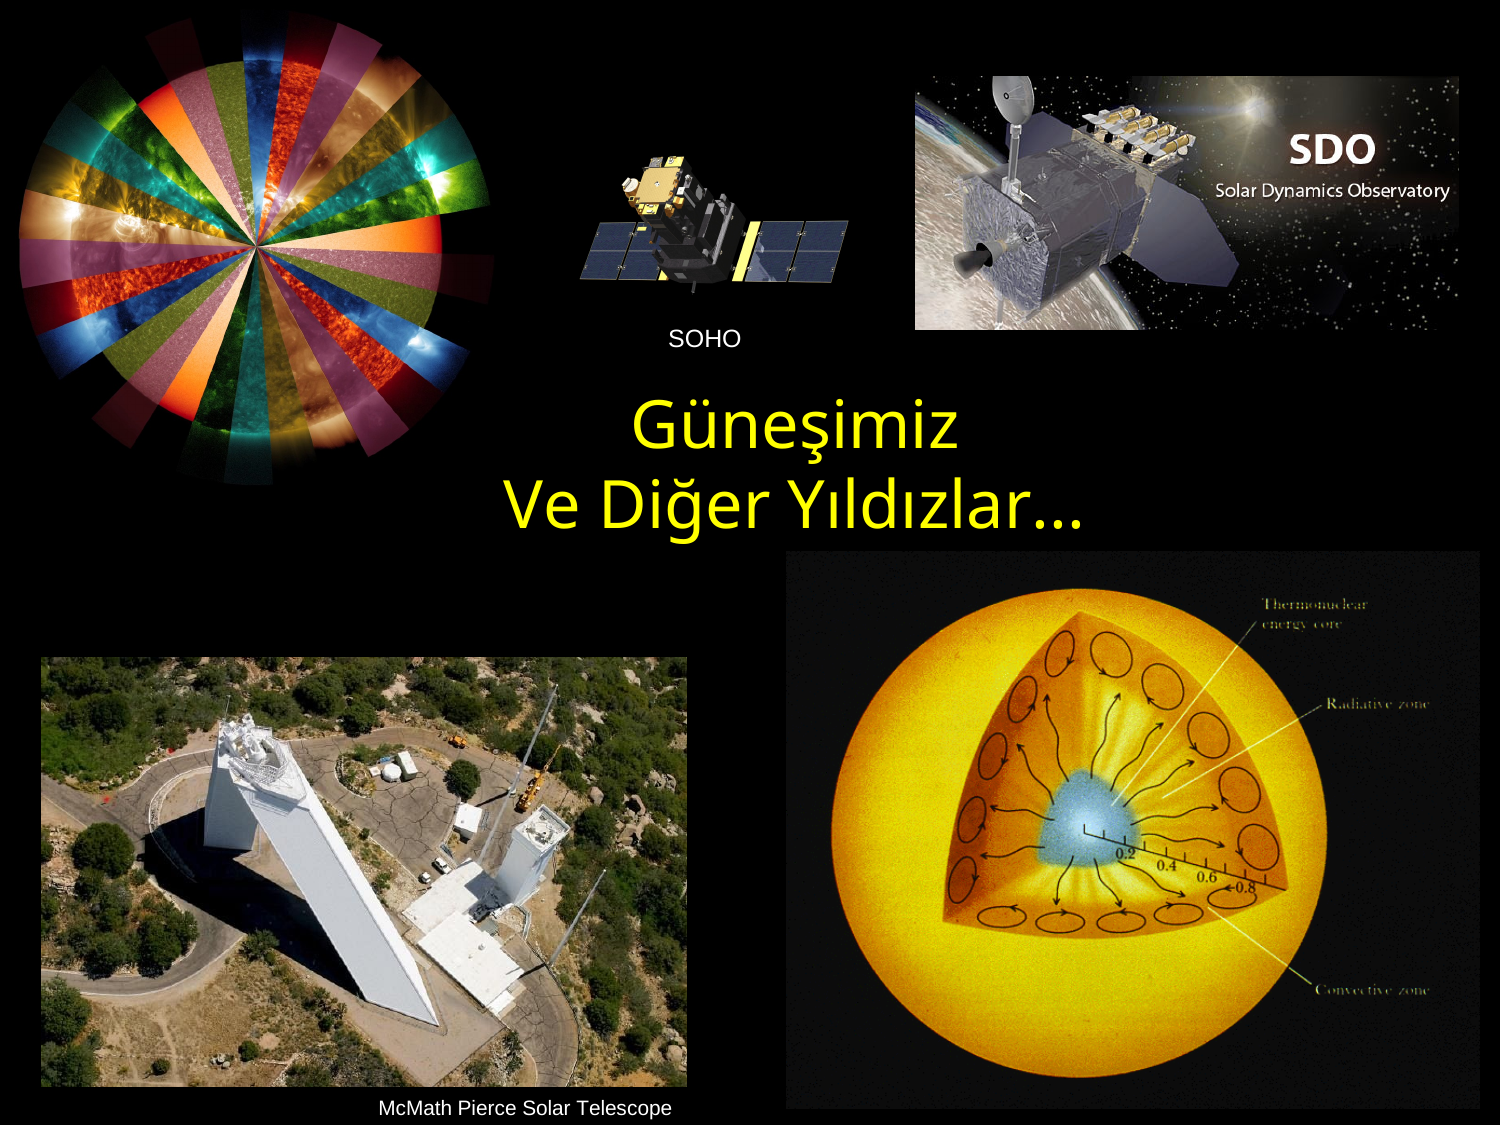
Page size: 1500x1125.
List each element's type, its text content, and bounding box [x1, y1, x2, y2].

picture [915, 76, 1459, 330]
picture [786, 551, 1480, 1110]
text_box McMath Pierce Solar Telescope [221, 1086, 687, 1125]
picture [519, 87, 907, 375]
picture [41, 657, 687, 1087]
picture [15, 5, 497, 488]
text_box SOHO [570, 314, 841, 360]
text_box Güneşimiz Ve Diğer Yıldızlar... [450, 375, 1141, 630]
